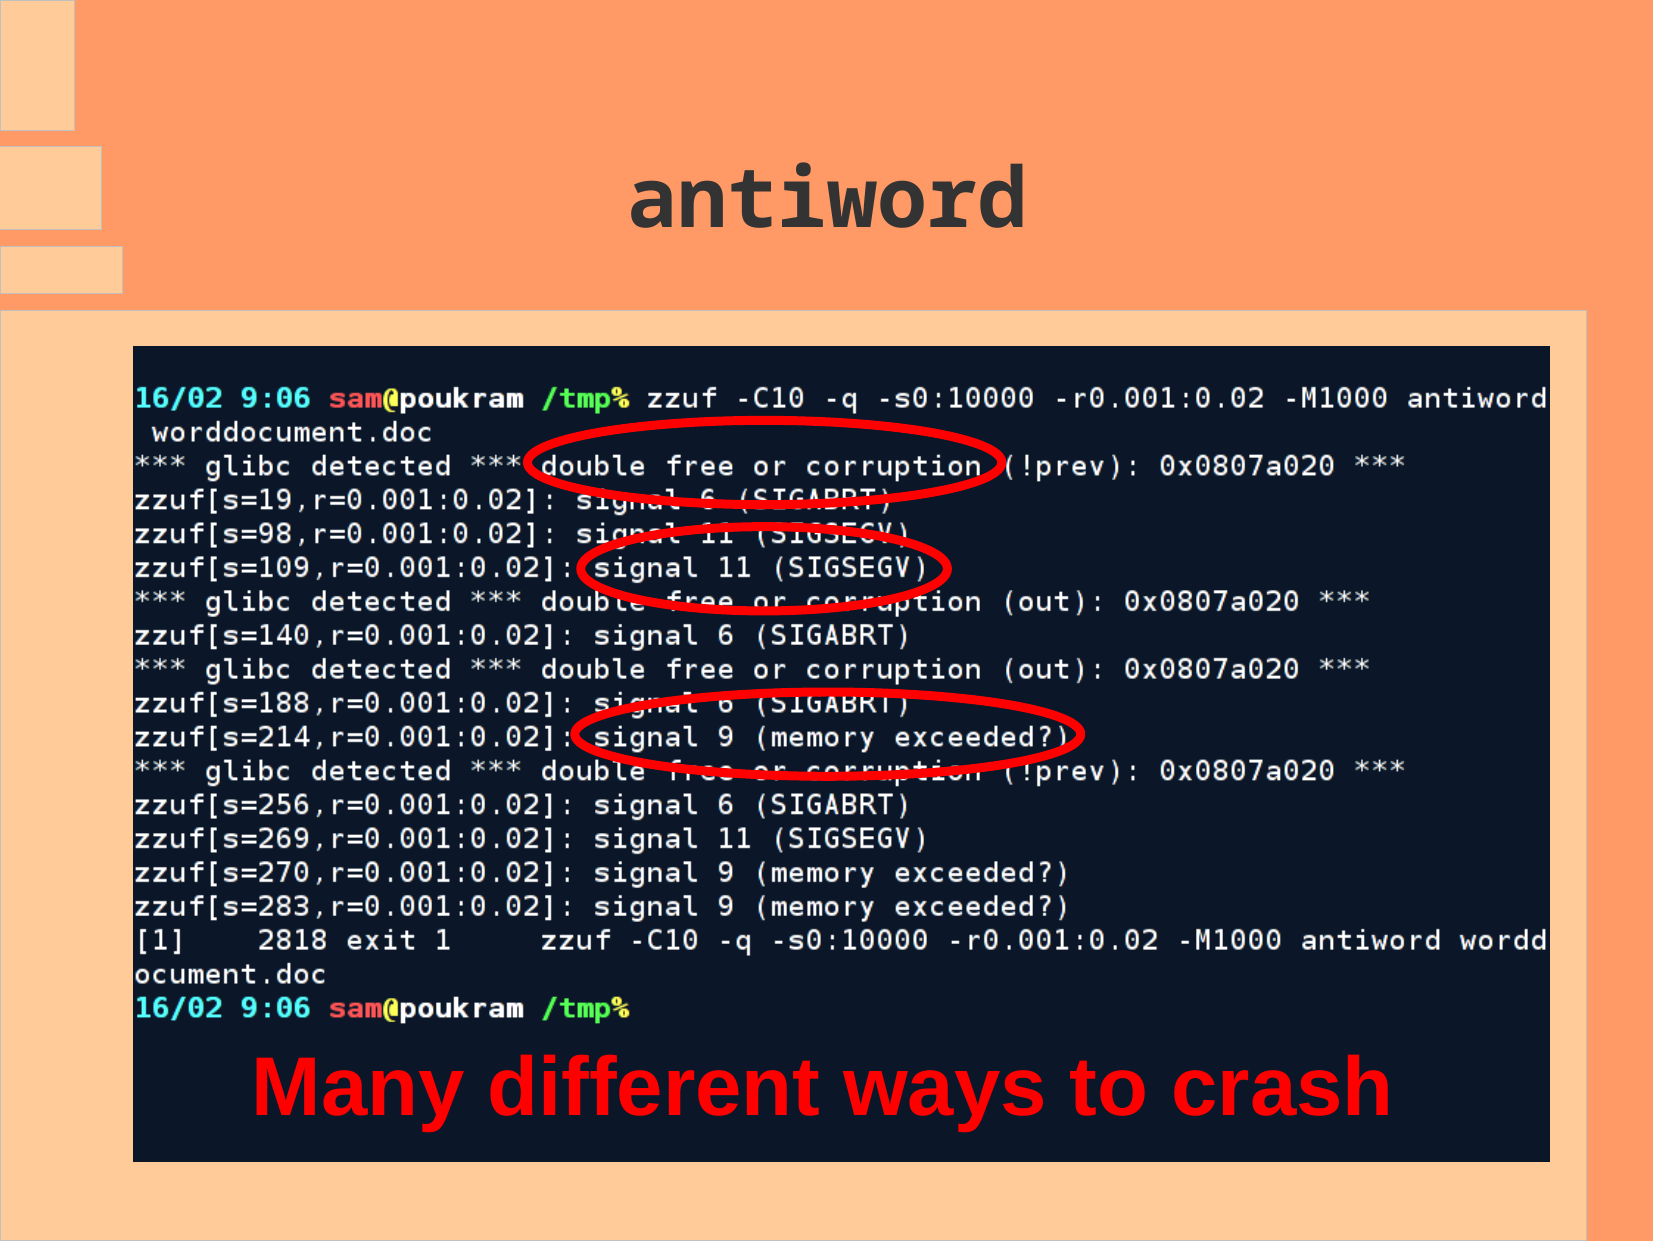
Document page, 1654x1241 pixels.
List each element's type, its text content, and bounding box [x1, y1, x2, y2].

title antiword [121, 91, 1534, 299]
title Many different ways to crash [112, 983, 1534, 1191]
picture [133, 346, 1550, 1162]
